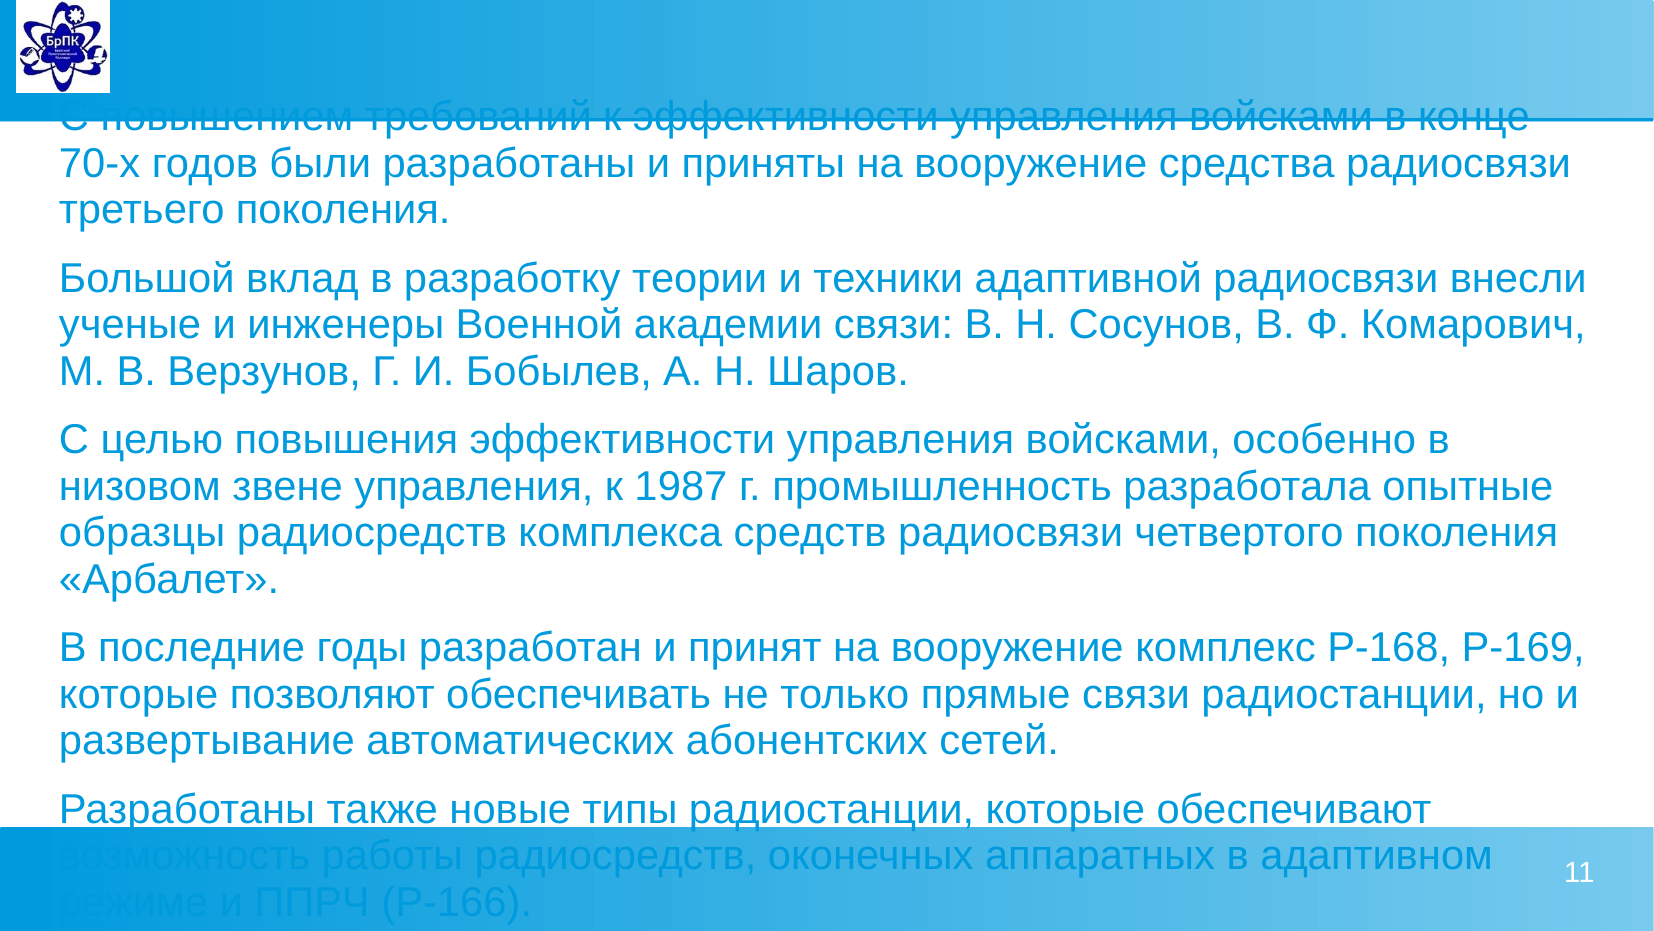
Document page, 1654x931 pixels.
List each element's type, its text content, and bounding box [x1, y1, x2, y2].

picture [17, 0, 109, 92]
list С повышением требований к эффективности управления войсками в конце 70-х годов были разработаны и приняты на вооружение средства радиосвязи третьего поколения. Большой вклад в разработку теории и техники адаптивной радиосвязи внесли ученые и инженеры Военной академии связи: В. Н. Сосунов, В. Ф. Комарович, М. В. Верзунов, Г. И. Бобылев, А. Н. Шаров. С целью повышения эффективности управления войсками, особенно в низовом звене управления, к 1987 г. промышленность разработала опытные образцы радиосредств комплекса средств радиосвязи четвертого поколения «Арбалет». В последние годы разработан и принят на вооружение комплекс Р-168, Р-169, которые позволяют обеспечивать не только прямые связи радиостанции, но и развертывание автоматических абонентских сетей. Разработаны также новые типы радиостанции, которые обеспечивают возможность работы радиосредств, оконечных аппаратных в адаптивном режиме и ППРЧ (Р-166). [59, 93, 1595, 684]
